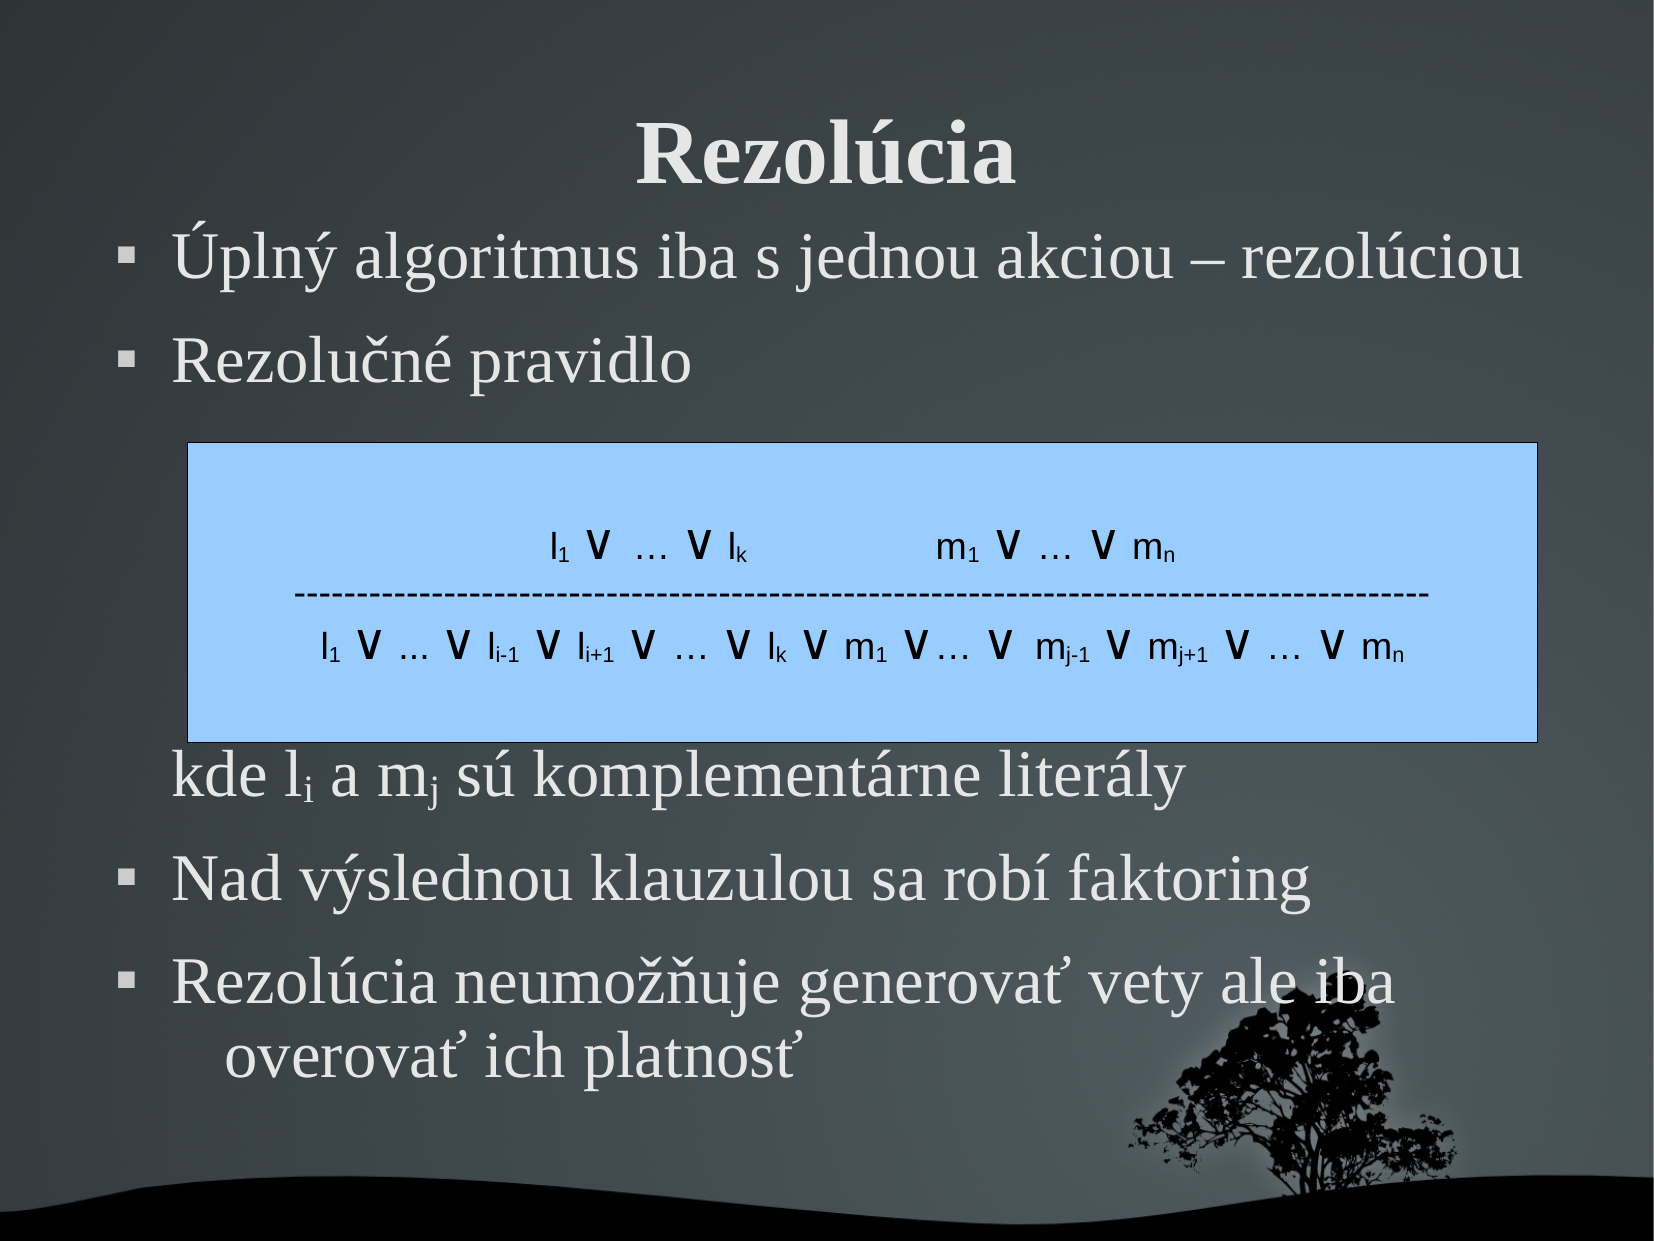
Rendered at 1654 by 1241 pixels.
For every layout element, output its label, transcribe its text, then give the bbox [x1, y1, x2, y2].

title Rezolúcia [82, 56, 1571, 219]
text_box l1 ∨ … ∨ lk m1 ∨ … ∨ mn ------------------------------------------------------------------------------------------- l1 ∨ ... ∨ li-1 ∨ li+1 ∨ … ∨ lk ∨ m1 ∨… ∨ mj-1 ∨ mj+1 ∨ … ∨ mn [187, 442, 1538, 743]
picture [0, 0, 1654, 1241]
list Úplný algoritmus iba s jednou akciou – rezolúciou Rezolučné pravidlo kde li a mj sú komplementárne literály Nad výslednou klauzulou sa robí faktoring Rezolúcia neumožňuje generovať vety ale iba overovať ich platnosť [82, 219, 1571, 1174]
